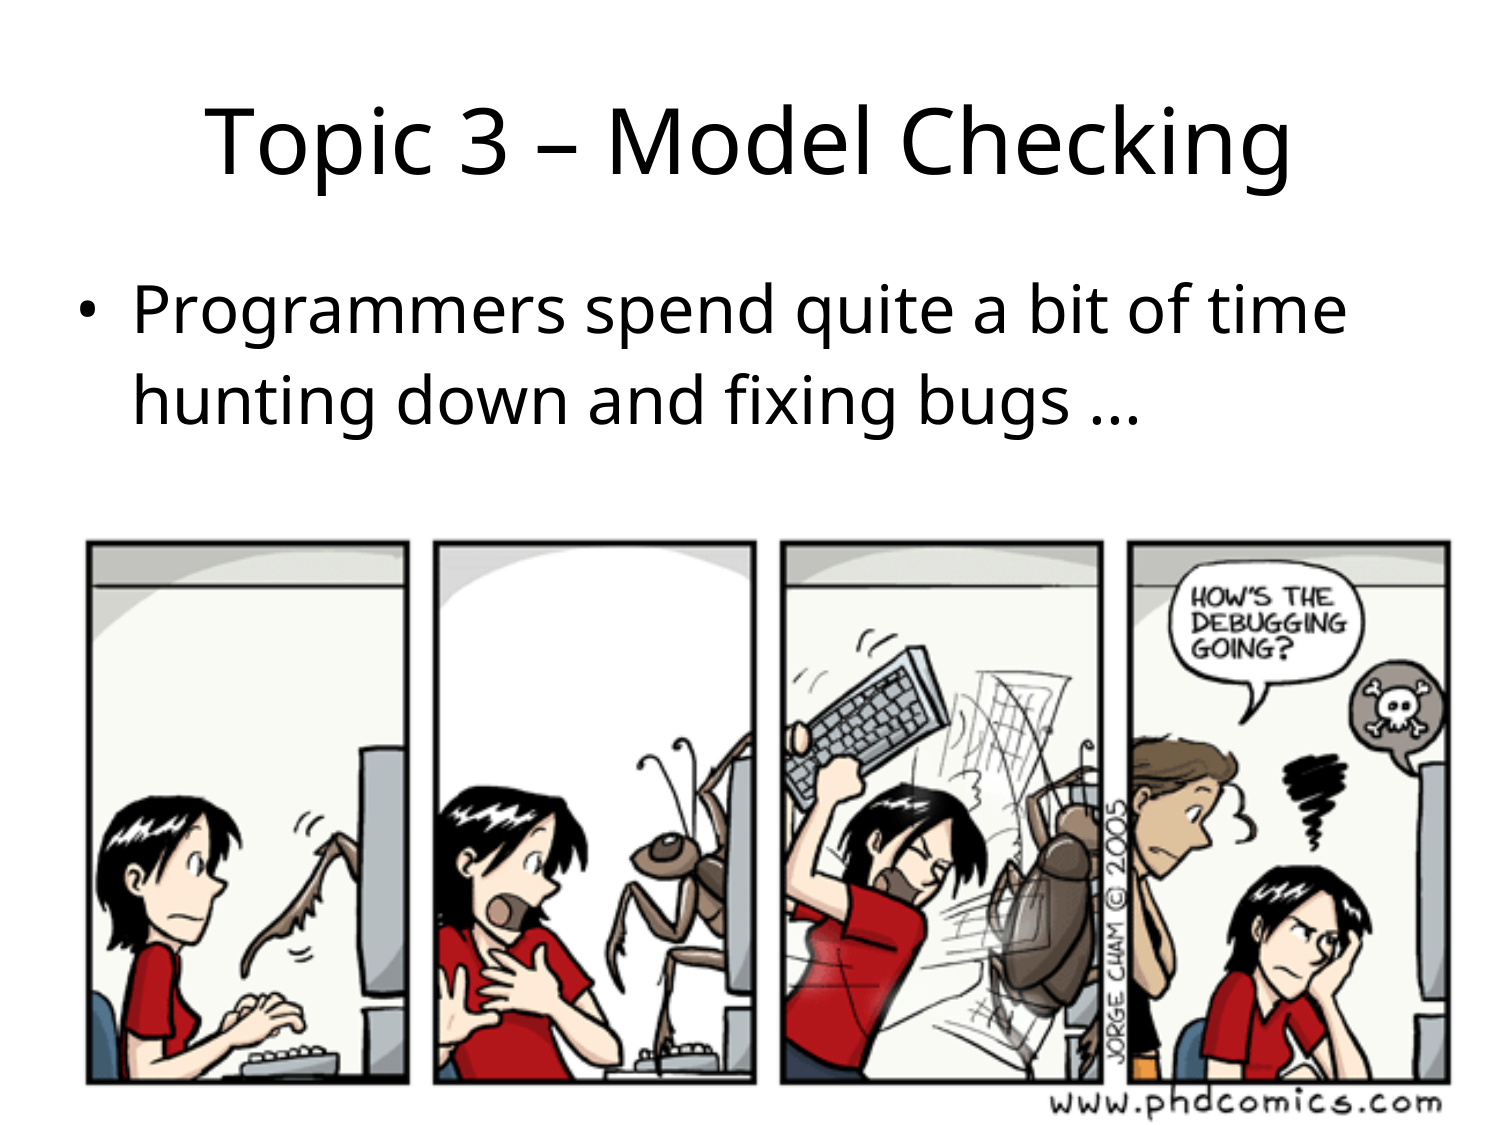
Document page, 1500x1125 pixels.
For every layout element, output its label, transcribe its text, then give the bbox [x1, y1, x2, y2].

picture [75, 523, 1463, 1125]
title Topic 3 – Model Checking [75, 28, 1426, 250]
list Programmers spend quite a bit of time hunting down and fixing bugs ... [75, 262, 1426, 523]
